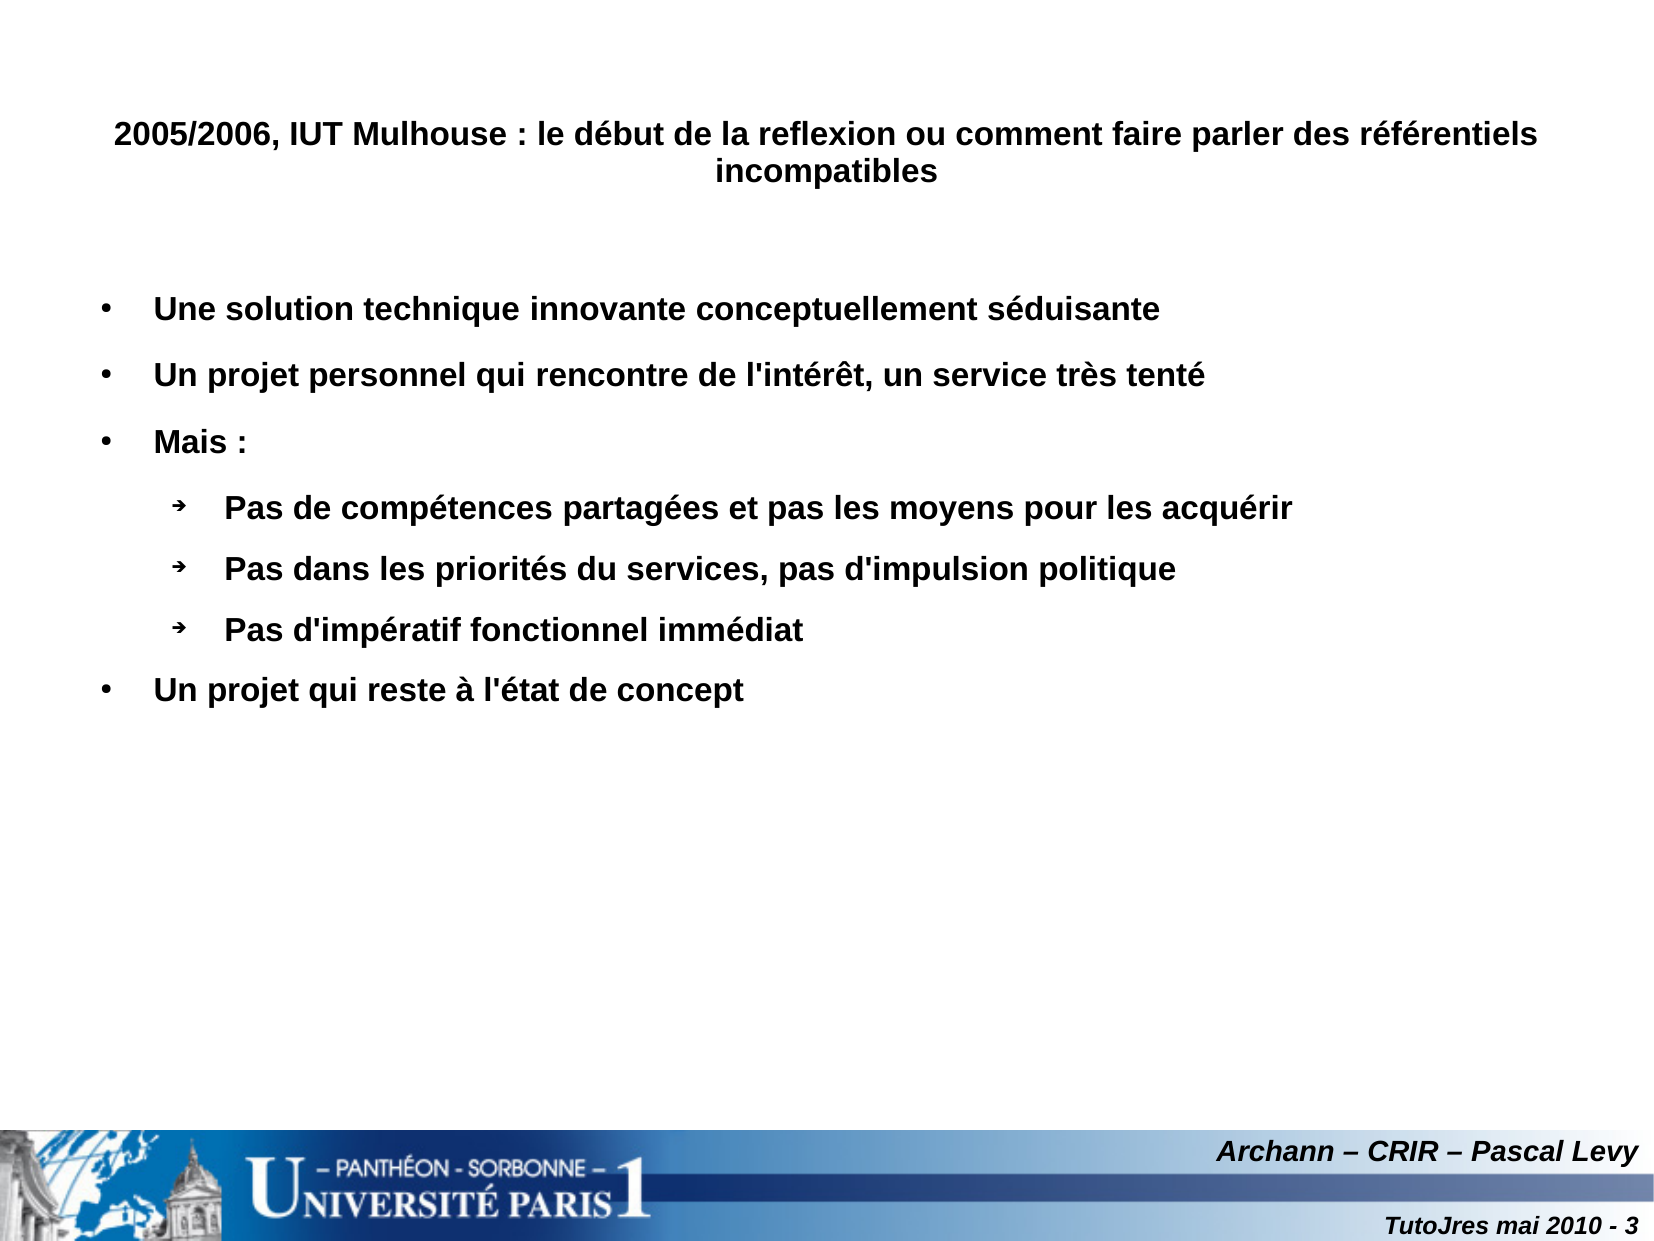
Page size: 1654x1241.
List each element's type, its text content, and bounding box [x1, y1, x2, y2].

list Une solution technique innovante conceptuellement séduisante Un projet personnel qui rencontre de l'intérêt, un service très tenté Mais : Pas de compétences partagées et pas les moyens pour les acquérir Pas dans les priorités du services, pas d'impulsion politique Pas d'impératif fonctionnel immédiat Un projet qui reste à l'état de concept [82, 290, 1571, 1109]
picture [0, 1130, 1654, 1241]
title 2005/2006, IUT Mulhouse : le début de la reflexion ou comment faire parler des référentiels incompatibles [82, 56, 1571, 250]
